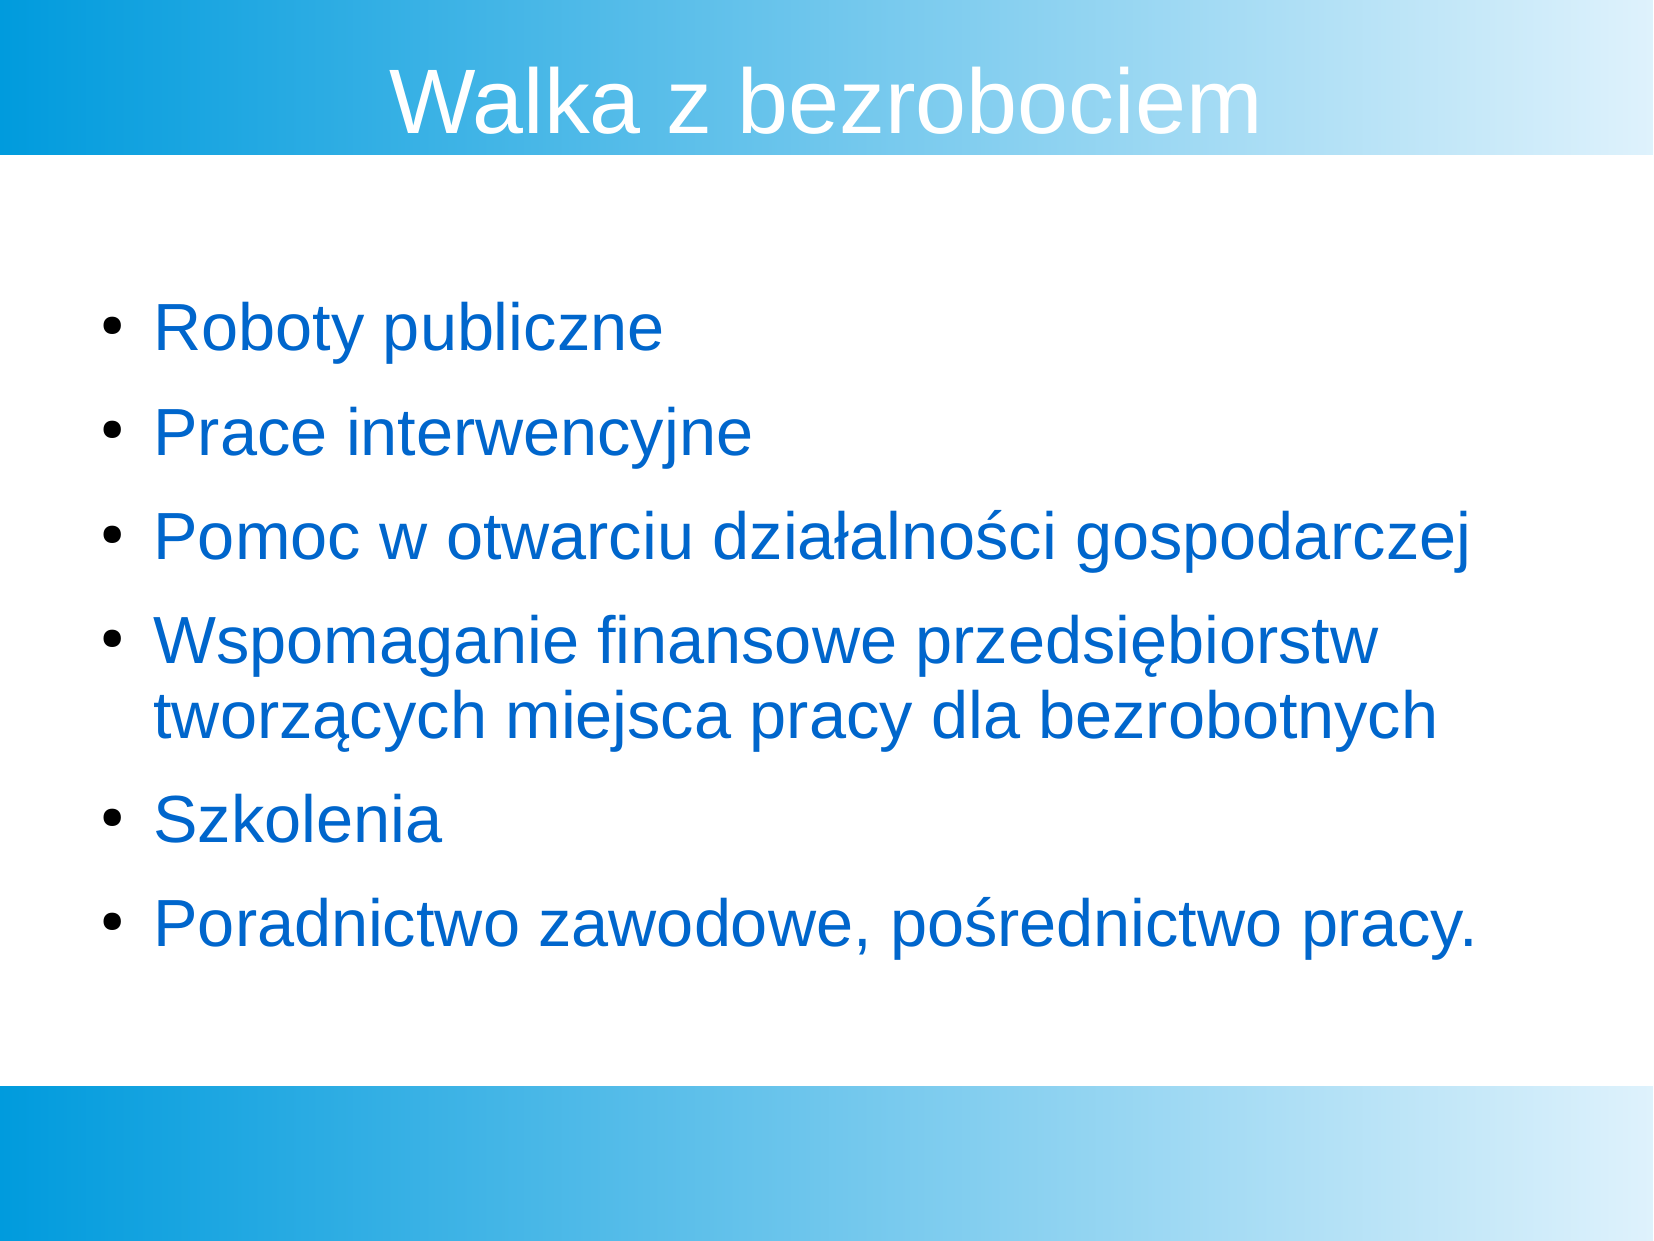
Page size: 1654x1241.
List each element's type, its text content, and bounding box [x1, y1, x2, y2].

title Walka z bezrobociem [82, 49, 1571, 155]
list Roboty publiczne Prace interwencyjne Pomoc w otwarciu działalności gospodarczej Wspomaganie finansowe przedsiębiorstw tworzących miejsca pracy dla bezrobotnych Szkolenia Poradnictwo zawodowe, pośrednictwo pracy. [82, 290, 1571, 1010]
